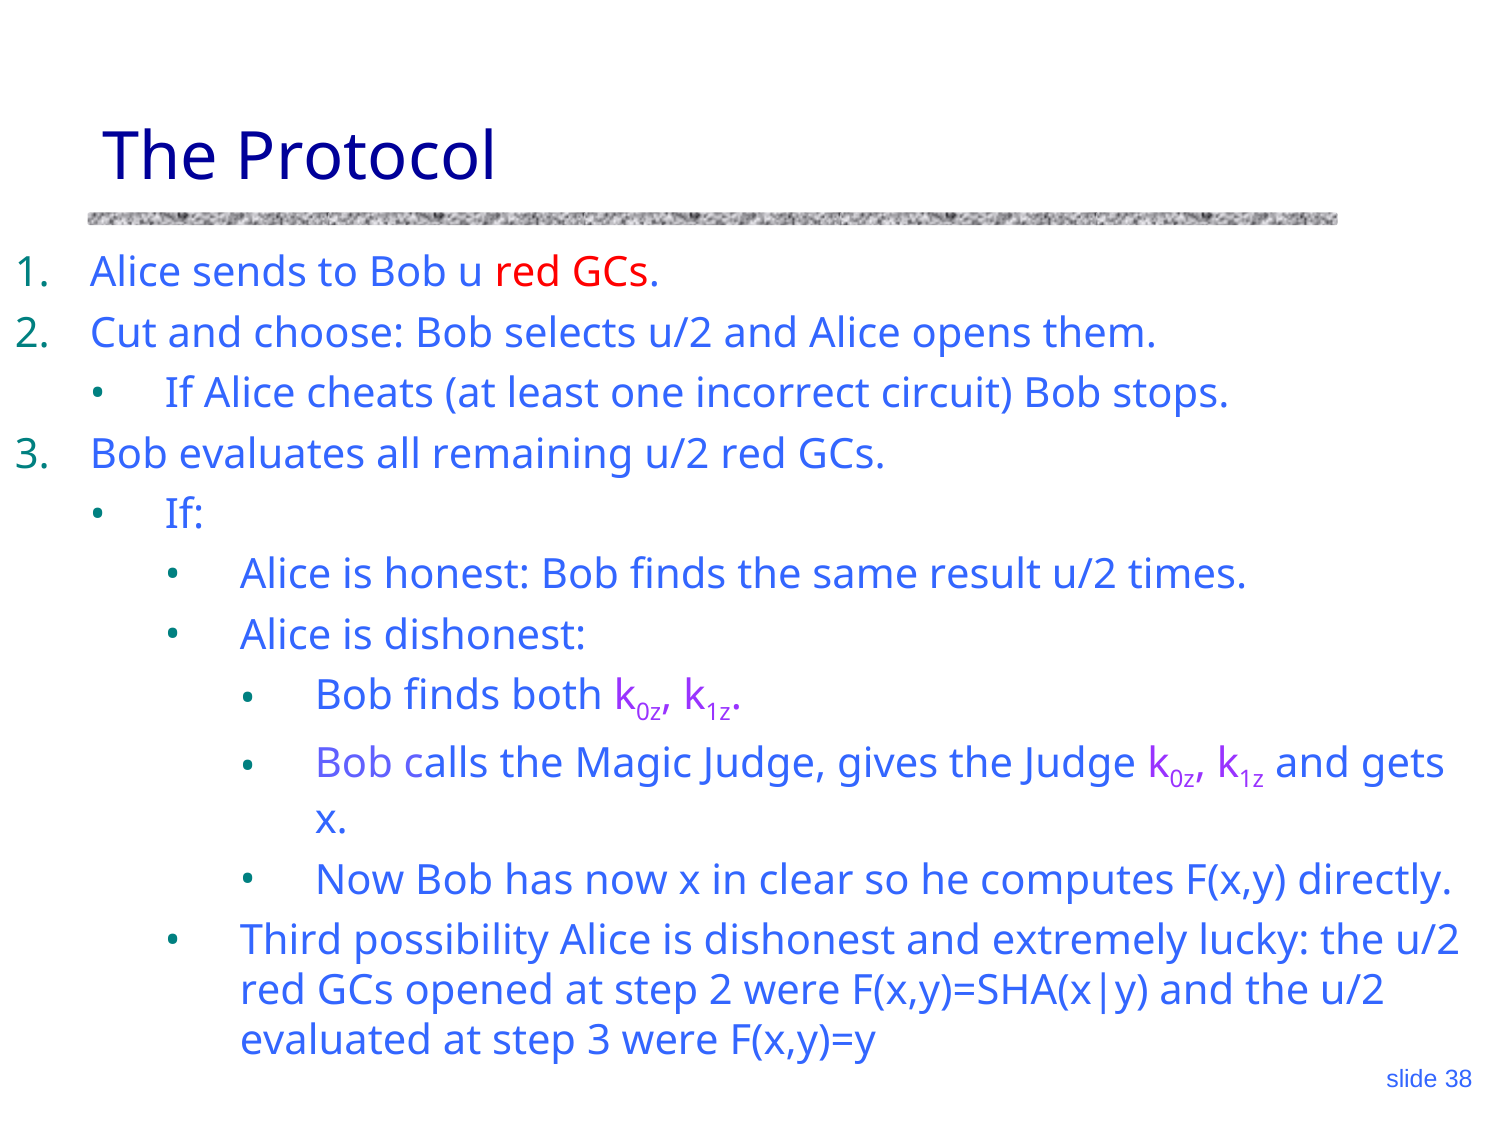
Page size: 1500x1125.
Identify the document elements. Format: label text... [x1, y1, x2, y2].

title The Protocol [87, 49, 1363, 201]
picture [87, 212, 1338, 226]
text_box Alice sends to Bob u red GCs. Cut and choose: Bob selects u/2 and Alice opens them. If Alice cheats (at least one incorrect circuit) Bob stops. Bob evaluates all remaining u/2 red GCs. If: Alice is honest: Bob finds the same result u/2 times. Alice is dishonest: Bob finds both k0z, k1z. Bob calls the Magic Judge, gives the Judge k0z, k1z and gets x. Now Bob has now x in clear so he computes F(x,y) directly. Third possibility Alice is dishonest and extremely lucky: the u/2 red GCs opened at step 2 were F(x,y)=SHA(x|y) and the u/2 evaluated at step 3 were F(x,y)=y [0, 237, 1488, 1125]
text_box slide <number> [1174, 1025, 1488, 1101]
